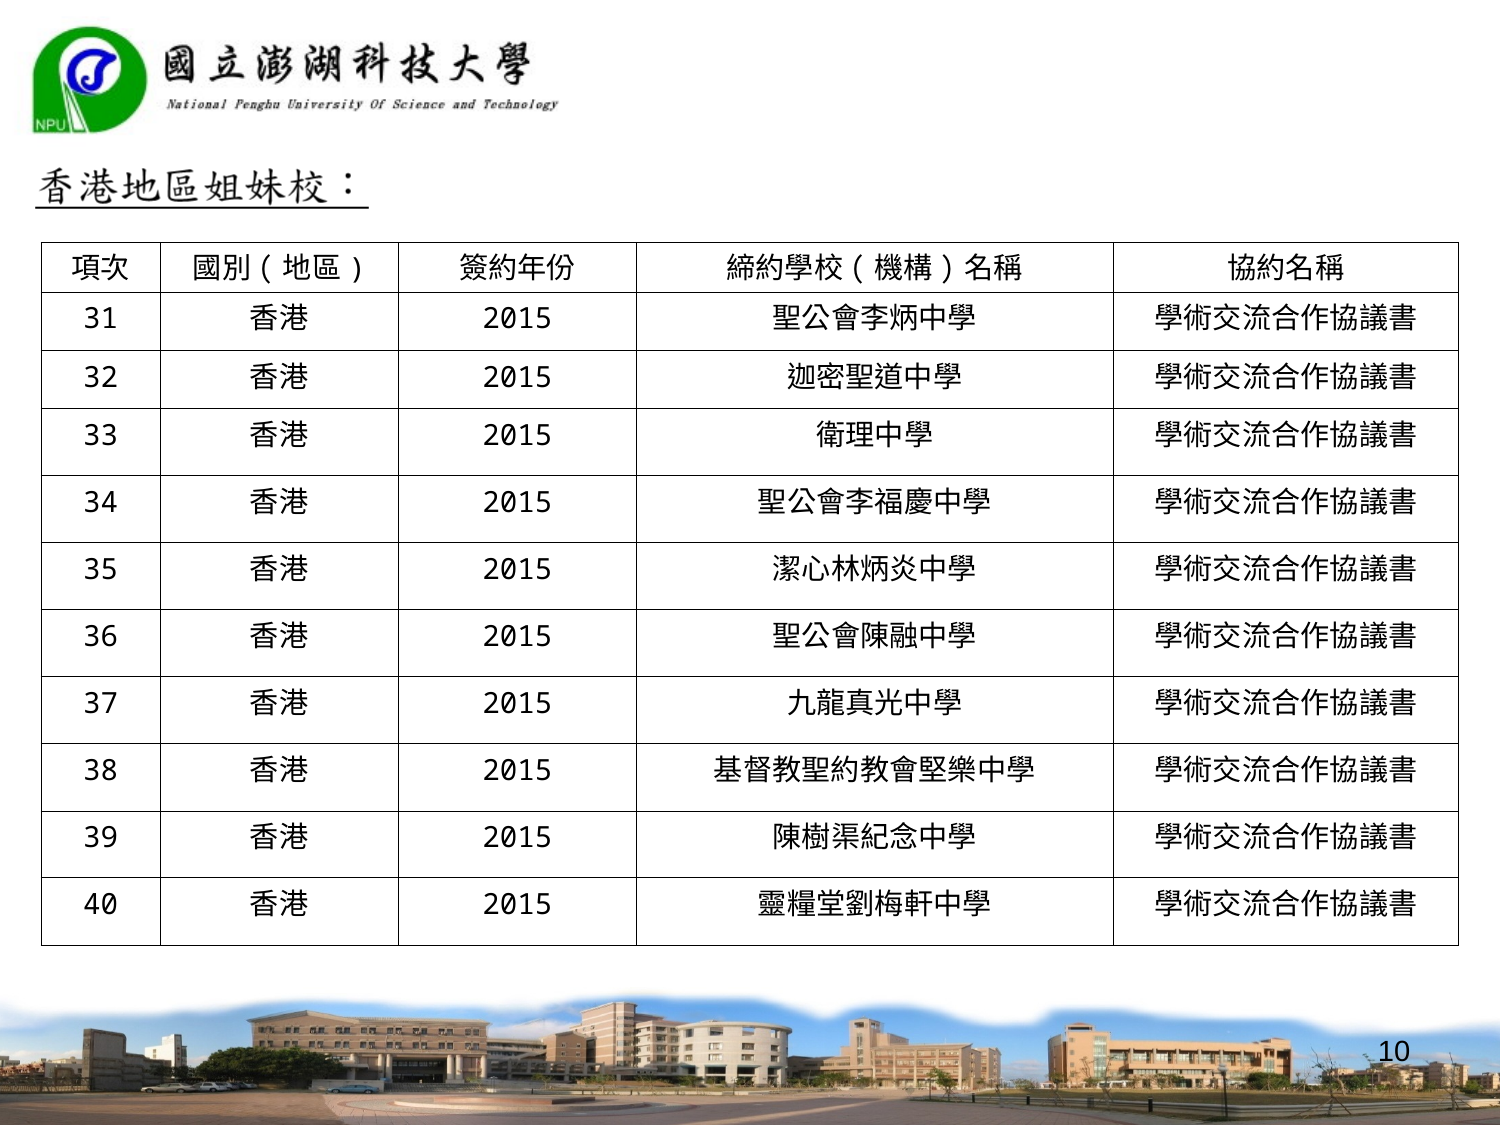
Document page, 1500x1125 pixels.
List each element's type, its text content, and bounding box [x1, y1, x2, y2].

table_cell 39 [42, 812, 160, 877]
table_cell 香港 [161, 677, 398, 743]
table_cell 香港 [161, 351, 398, 408]
table_cell 靈糧堂劉梅軒中學 [637, 878, 1113, 945]
table_header 項次 [42, 243, 160, 292]
table_header 簽約年份 [399, 243, 636, 292]
text_box <編號> [1074, 1024, 1426, 1103]
table_header 締約學校(機構)名稱 [637, 243, 1113, 292]
table_cell 33 [42, 409, 160, 475]
table_cell 2015 [399, 476, 636, 542]
table_cell 2015 [399, 610, 636, 676]
table_cell 學術交流合作協議書 [1114, 351, 1458, 408]
table_cell 迦密聖道中學 [637, 351, 1113, 408]
table_cell 36 [42, 610, 160, 676]
picture [0, 0, 1500, 1125]
table_cell 陳樹渠紀念中學 [637, 812, 1113, 877]
table_header 協約名稱 [1114, 243, 1458, 292]
table_cell 香港 [161, 543, 398, 609]
table_cell 聖公會李炳中學 [637, 293, 1113, 350]
table_cell 潔心林炳炎中學 [637, 543, 1113, 609]
table_cell 學術交流合作協議書 [1114, 677, 1458, 743]
table_cell 學術交流合作協議書 [1114, 744, 1458, 811]
table_cell 聖公會李福慶中學 [637, 476, 1113, 542]
table_cell 香港 [161, 812, 398, 877]
table_cell 2015 [399, 409, 636, 475]
table_cell 九龍真光中學 [637, 677, 1113, 743]
table_cell 香港 [161, 744, 398, 811]
table_cell 學術交流合作協議書 [1114, 476, 1458, 542]
table_cell 學術交流合作協議書 [1114, 293, 1458, 350]
table_cell 37 [42, 677, 160, 743]
table_cell 香港 [161, 878, 398, 945]
table_cell 學術交流合作協議書 [1114, 878, 1458, 945]
table_cell 2015 [399, 878, 636, 945]
table_cell 34 [42, 476, 160, 542]
table_cell 2015 [399, 744, 636, 811]
table_cell 2015 [399, 543, 636, 609]
table_header 國別(地區) [161, 243, 398, 292]
table_cell 2015 [399, 293, 636, 350]
table_cell 2015 [399, 351, 636, 408]
table_cell 學術交流合作協議書 [1114, 610, 1458, 676]
table_cell 2015 [399, 677, 636, 743]
table_cell 32 [42, 351, 160, 408]
table_cell 38 [42, 744, 160, 811]
table_cell 35 [42, 543, 160, 609]
table_cell 2015 [399, 812, 636, 877]
table_cell 香港 [161, 409, 398, 475]
table_cell 聖公會陳融中學 [637, 610, 1113, 676]
table_cell 學術交流合作協議書 [1114, 409, 1458, 475]
table_cell 香港 [161, 476, 398, 542]
table_cell 40 [42, 878, 160, 945]
table_cell 31 [42, 293, 160, 350]
table_cell 基督教聖約教會堅樂中學 [637, 744, 1113, 811]
table_cell 衛理中學 [637, 409, 1113, 475]
table_cell 香港 [161, 610, 398, 676]
table_cell 學術交流合作協議書 [1114, 812, 1458, 877]
table_cell 學術交流合作協議書 [1114, 543, 1458, 609]
table_cell 香港 [161, 293, 398, 350]
